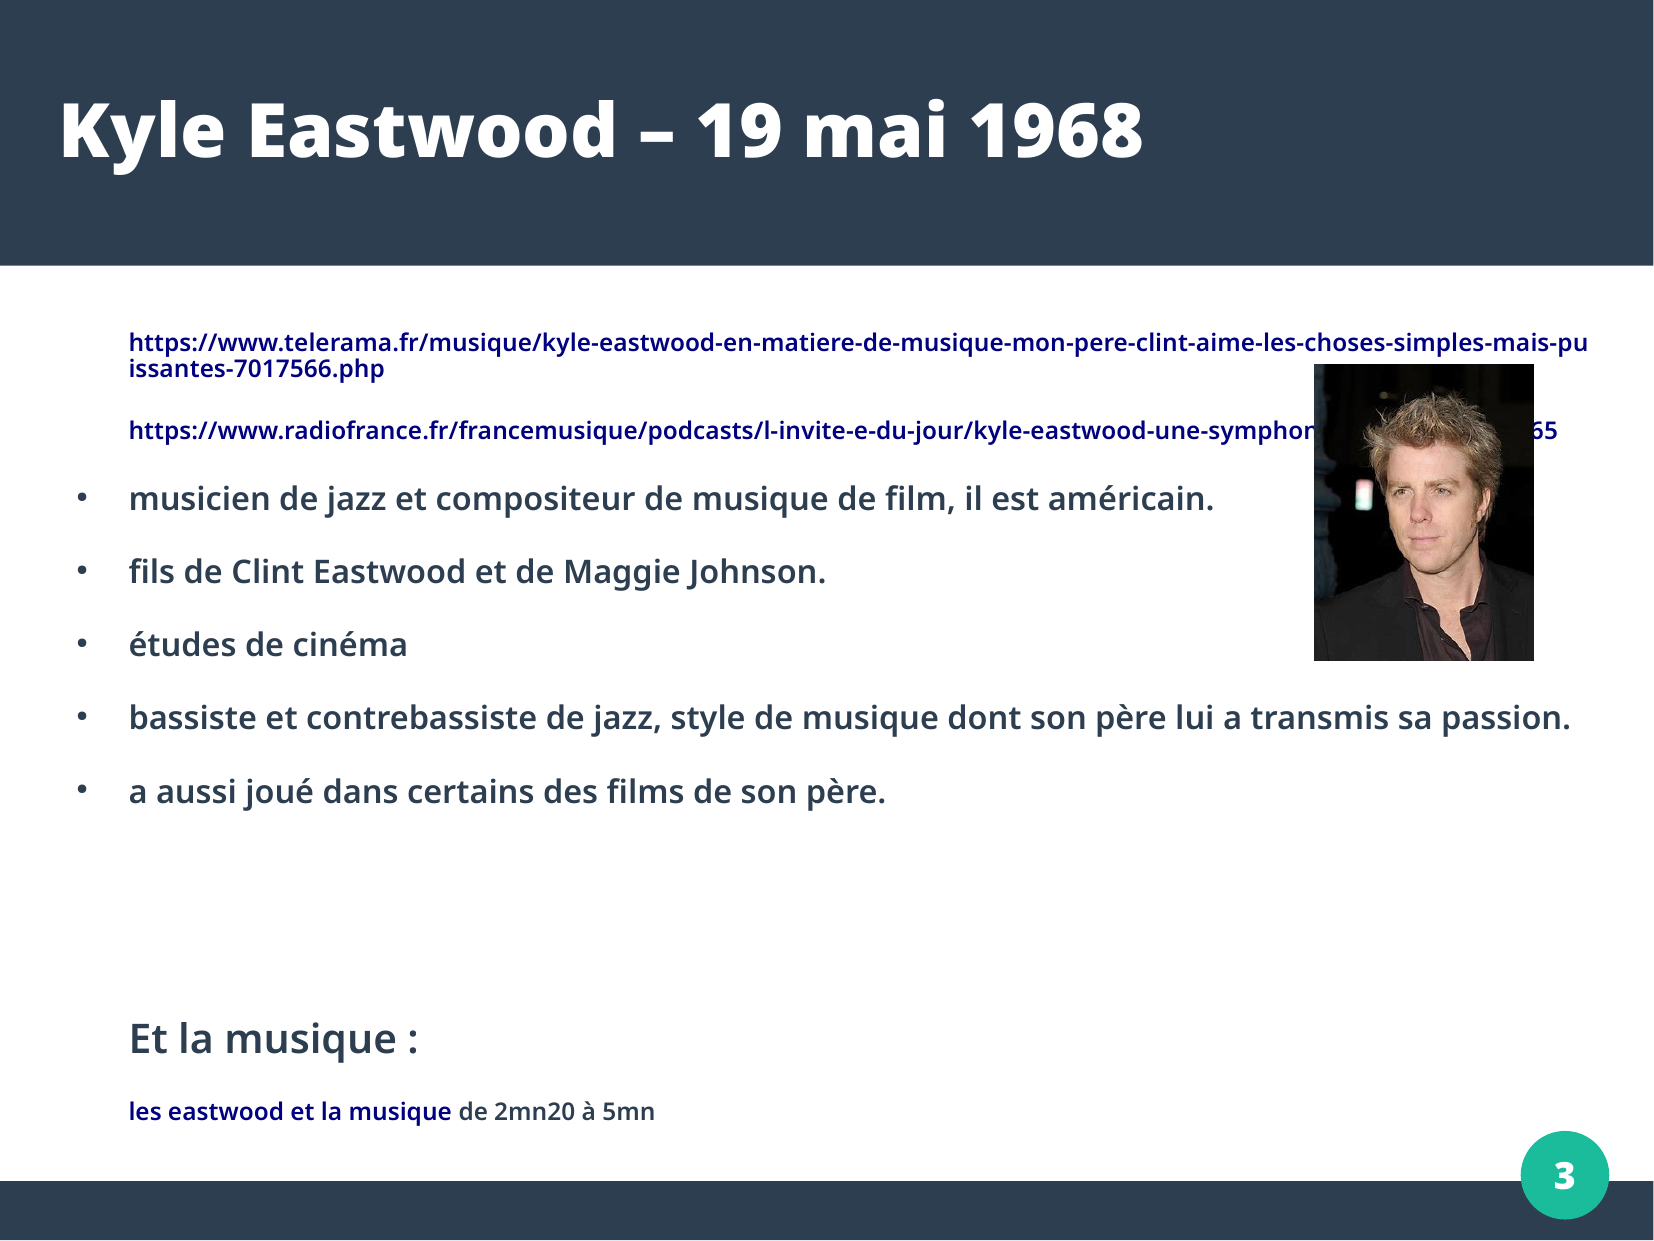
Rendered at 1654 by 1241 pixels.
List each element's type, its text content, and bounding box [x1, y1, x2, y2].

list https://www.telerama.fr/musique/kyle-eastwood-en-matiere-de-musique-mon-pere-clint-aime-les-choses-simples-mais-puissantes-7017566.php https://www.radiofrance.fr/francemusique/podcasts/l-invite-e-du-jour/kyle-eastwood-une-symphonie-familiale-7741865 musicien de jazz et compositeur de musique de film, il est américain. fils de Clint Eastwood et de Maggie Johnson. études de cinéma bassiste et contrebassiste de jazz, style de musique dont son père lui a transmis sa passion. a aussi joué dans certains des films de son père. Et la musique : les eastwood et la musique de 2mn20 à 5mn [59, 324, 1595, 1152]
picture [1314, 364, 1534, 661]
title Kyle Eastwood – 19 mai 1968 [59, 49, 1595, 207]
